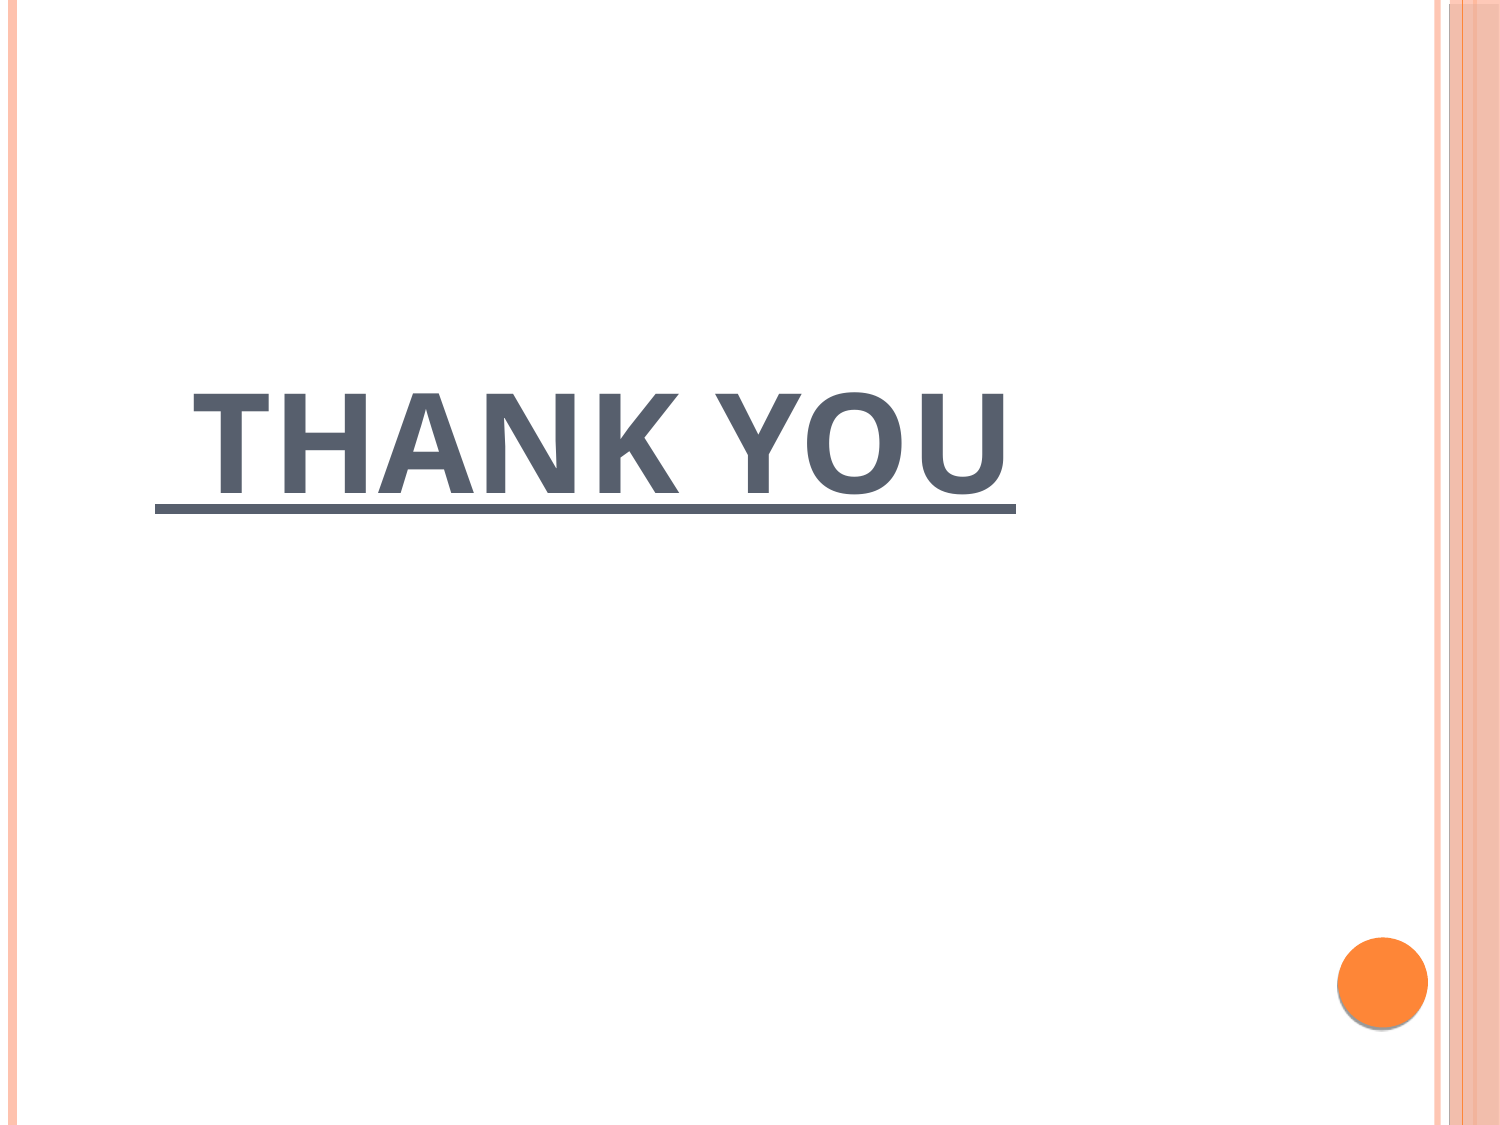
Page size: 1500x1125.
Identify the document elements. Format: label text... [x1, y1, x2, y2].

title THANK YOU [140, 433, 1366, 622]
